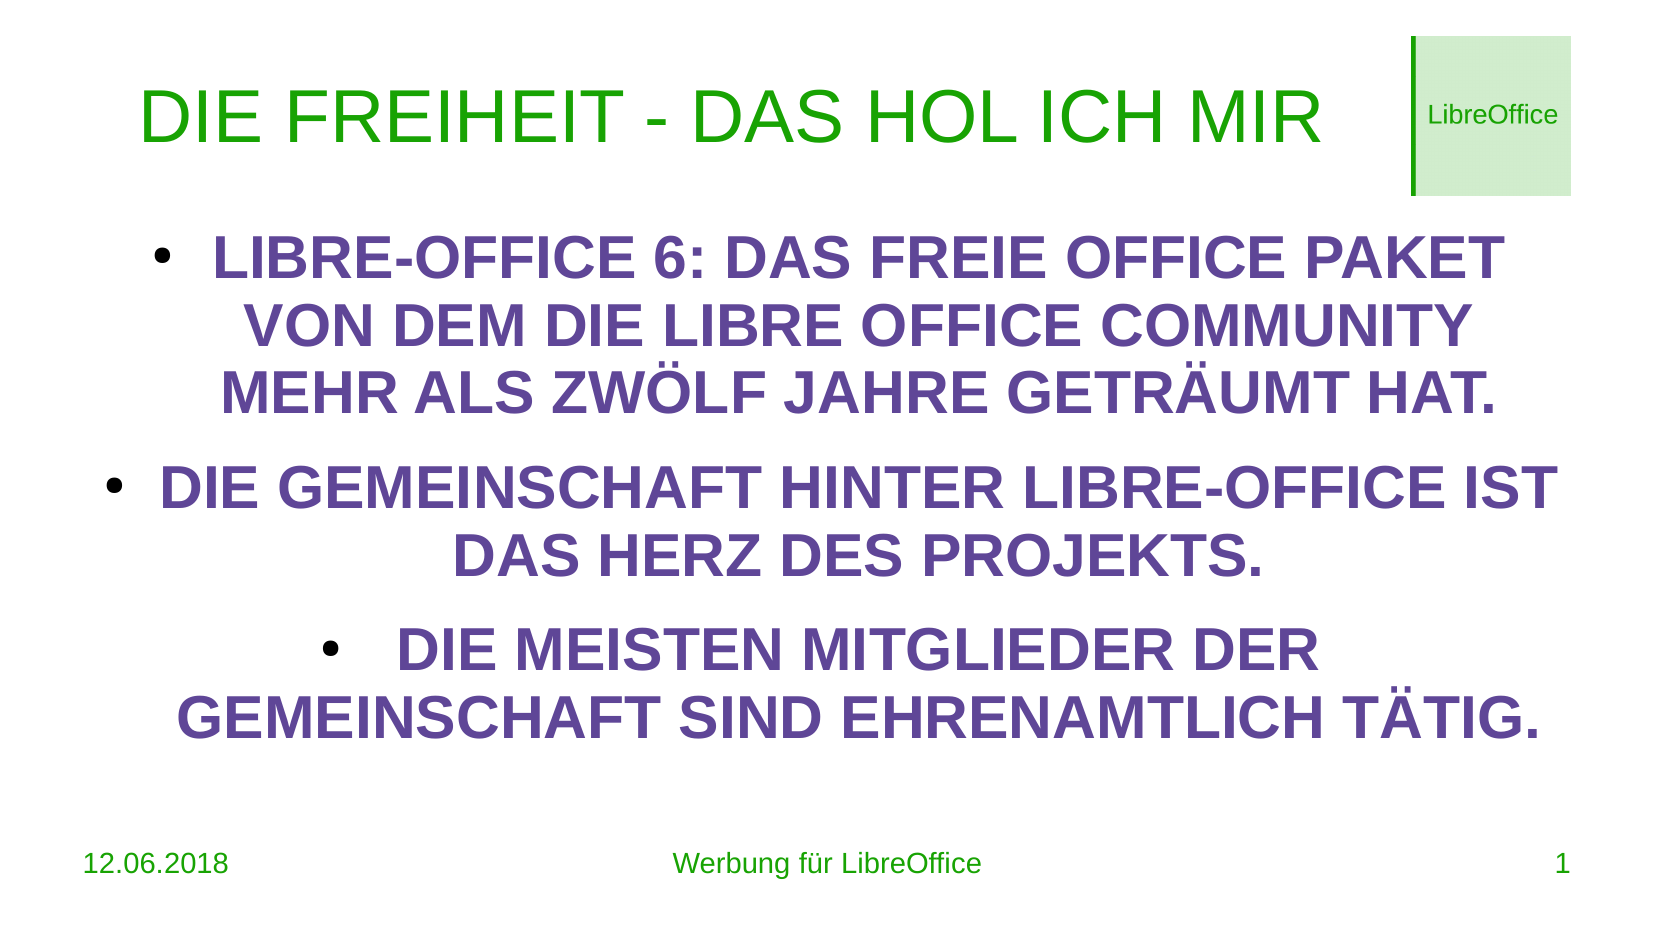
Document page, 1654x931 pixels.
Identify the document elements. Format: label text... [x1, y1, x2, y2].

list LIBRE-OFFICE 6: DAS FREIE OFFICE PAKET VON DEM DIE LIBRE OFFICE COMMUNITY MEHR ALS ZWÖLF JAHRE GETRÄUMT HAT. DIE GEMEINSCHAFT HINTER LIBRE-OFFICE IST DAS HERZ DES PROJEKTS. DIE MEISTEN MITGLIEDER DER GEMEINSCHAFT SIND EHRENAMTLICH TÄTIG. [82, 217, 1571, 758]
title DIE FREIHEIT - DAS HOL ICH MIR [82, 37, 1382, 196]
picture [1411, 36, 1571, 196]
